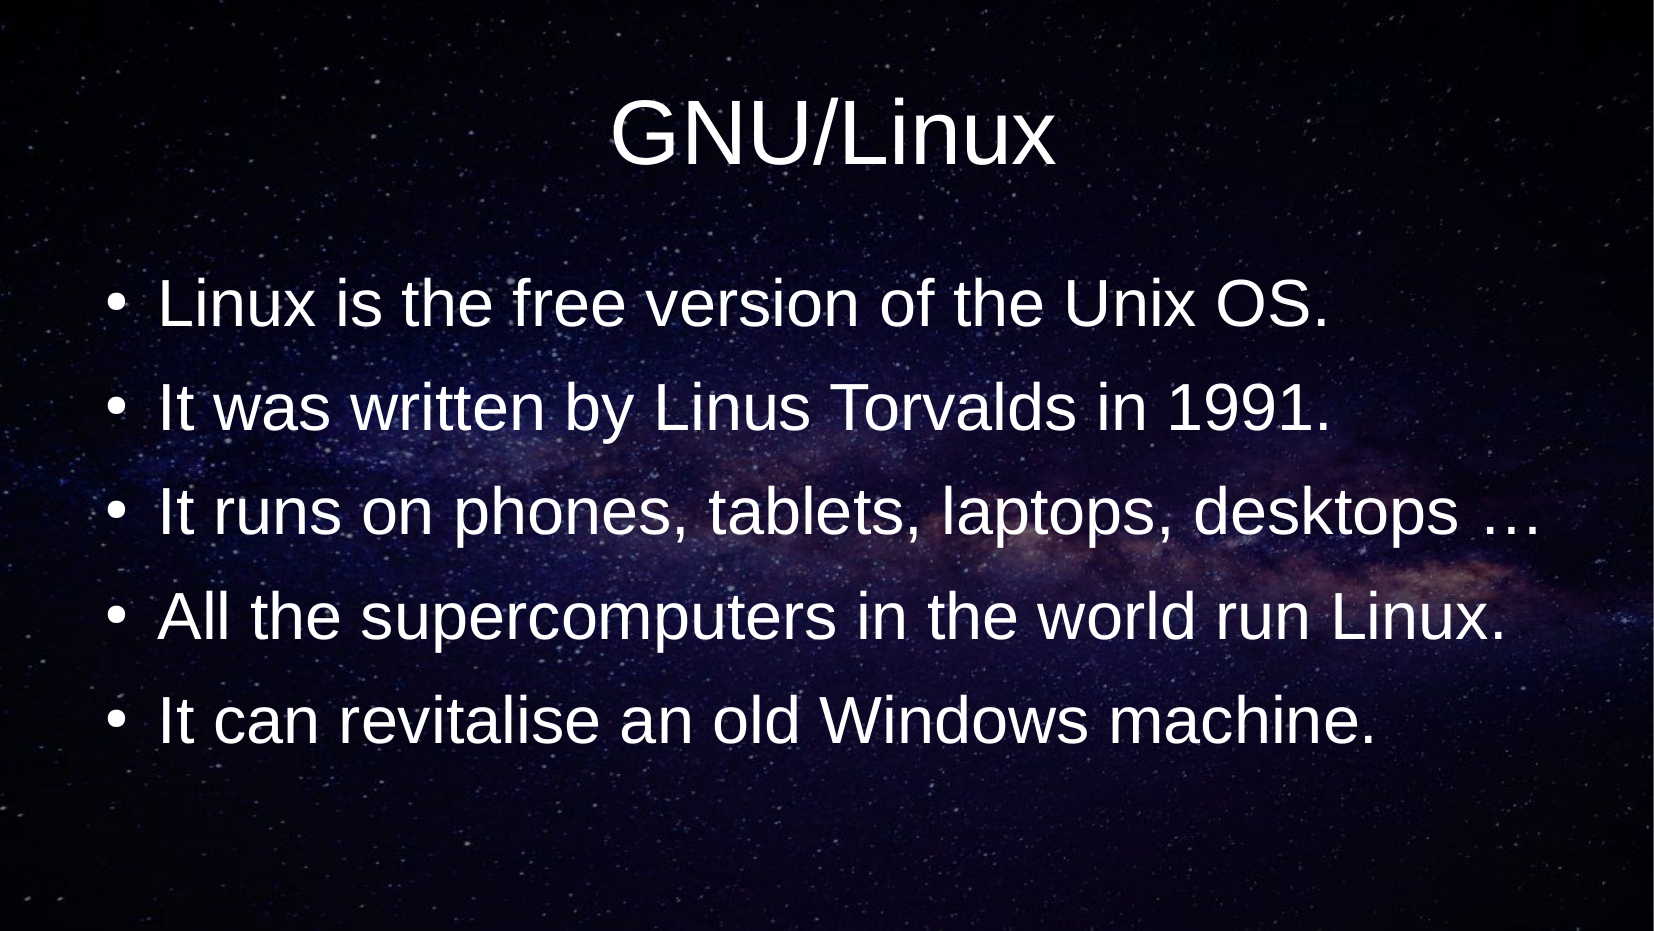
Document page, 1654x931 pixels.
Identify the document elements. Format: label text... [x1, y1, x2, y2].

list Linux is the free version of the Unix OS. It was written by Linus Torvalds in 1991. It runs on phones, tablets, laptops, desktops … All the supercomputers in the world run Linux. It can revitalise an old Windows machine. [86, 265, 1576, 857]
title GNU/Linux [90, 55, 1579, 211]
picture [0, 0, 1654, 931]
